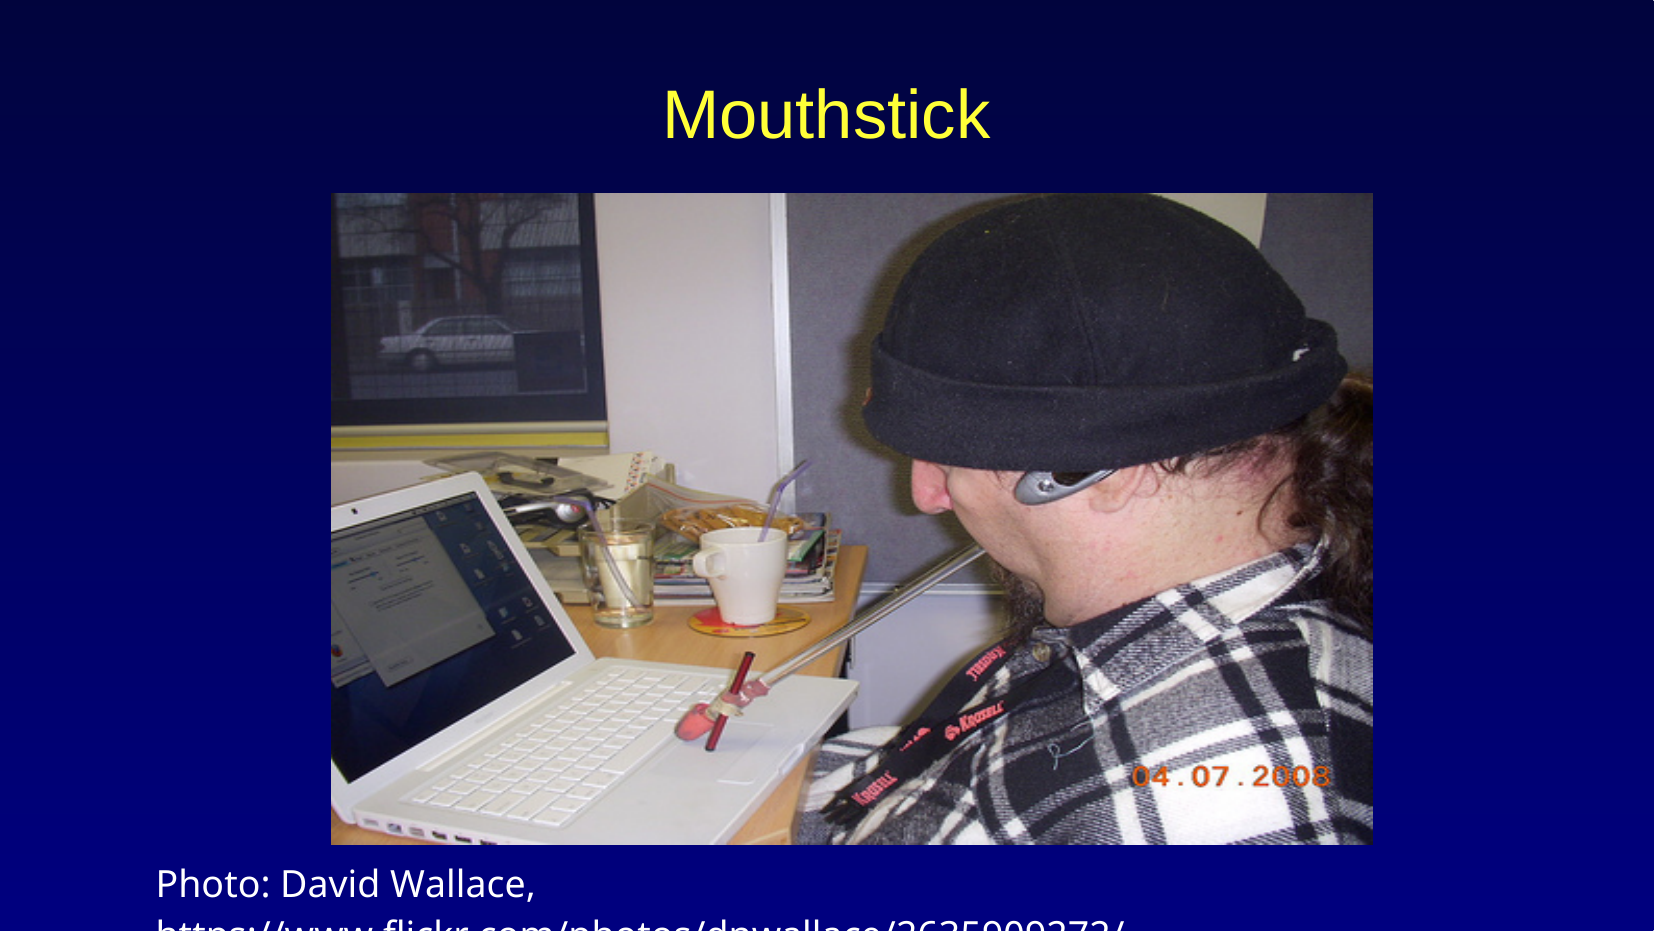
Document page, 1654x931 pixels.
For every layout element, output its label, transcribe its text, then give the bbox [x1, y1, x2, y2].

title Mouthstick [82, 37, 1571, 193]
picture [331, 193, 1373, 845]
text_box Photo: David Wallace, https://www.flickr.com/photos/dnwallace/2635909272/ [155, 857, 1482, 908]
